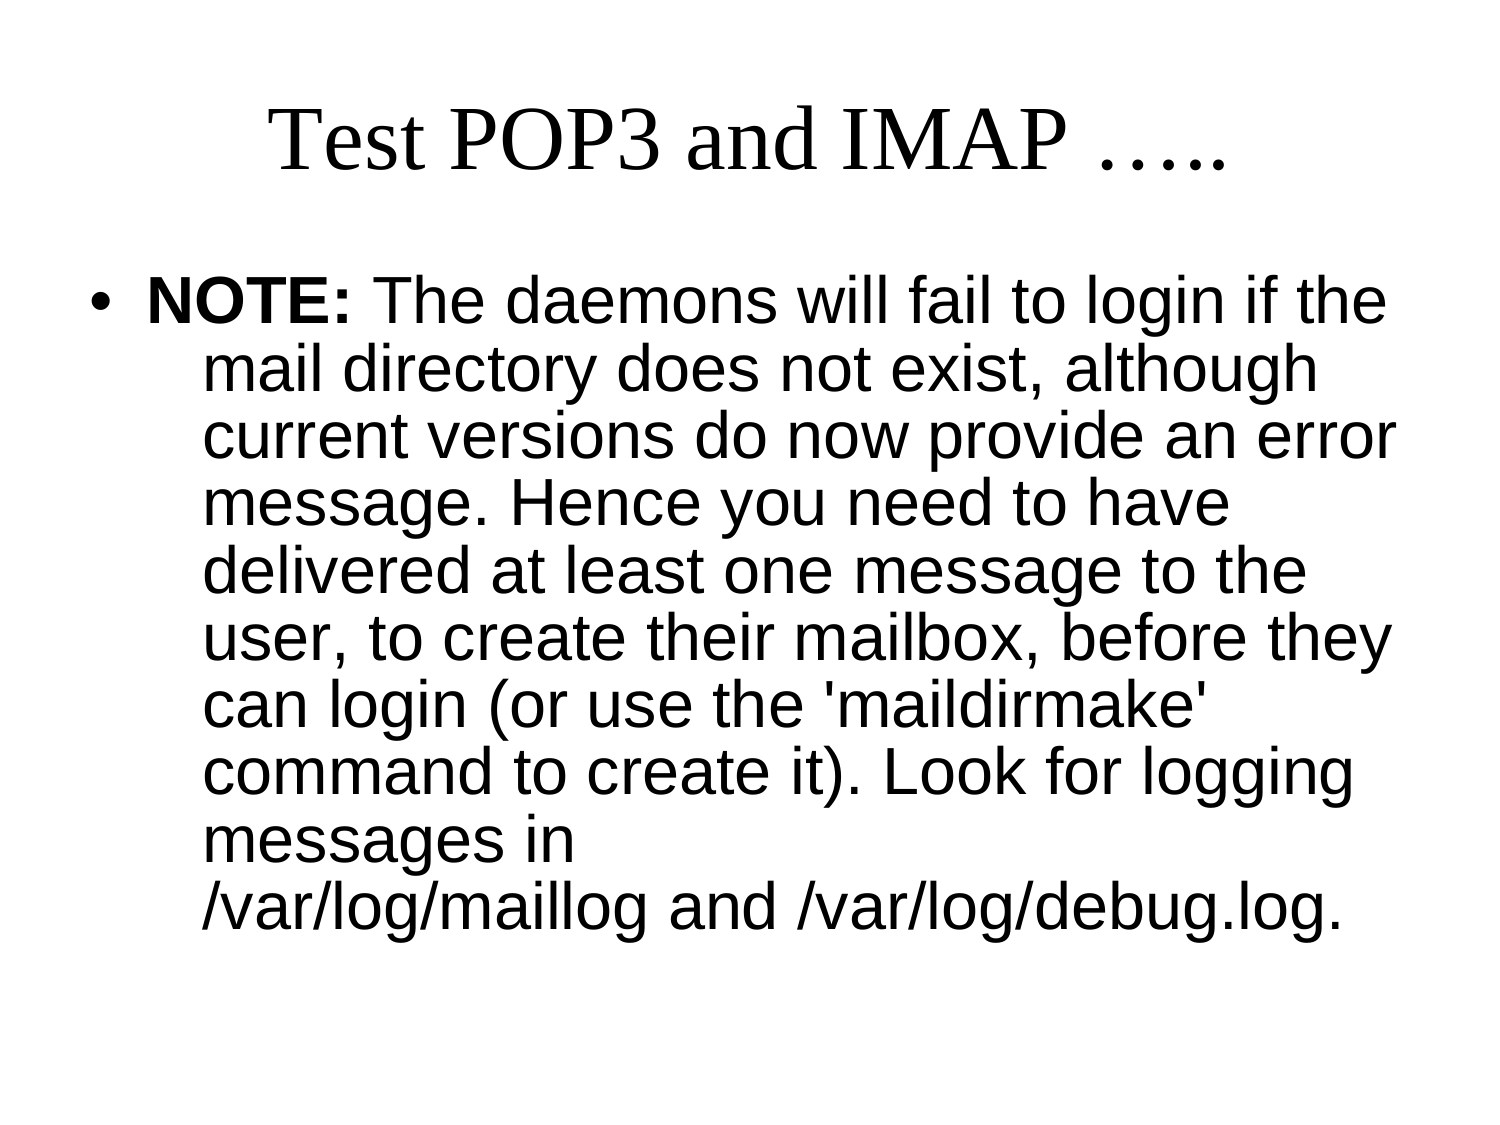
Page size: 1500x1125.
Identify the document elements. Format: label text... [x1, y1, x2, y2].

title Test POP3 and IMAP ….. [75, 45, 1426, 233]
list NOTE: The daemons will fail to login if the mail directory does not exist, although current versions do now provide an error message. Hence you need to have delivered at least one message to the user, to create their mailbox, before they can login (or use the 'maildirmake' command to create it). Look for logging messages in /var/log/maillog and /var/log/debug.log. [75, 262, 1426, 1006]
